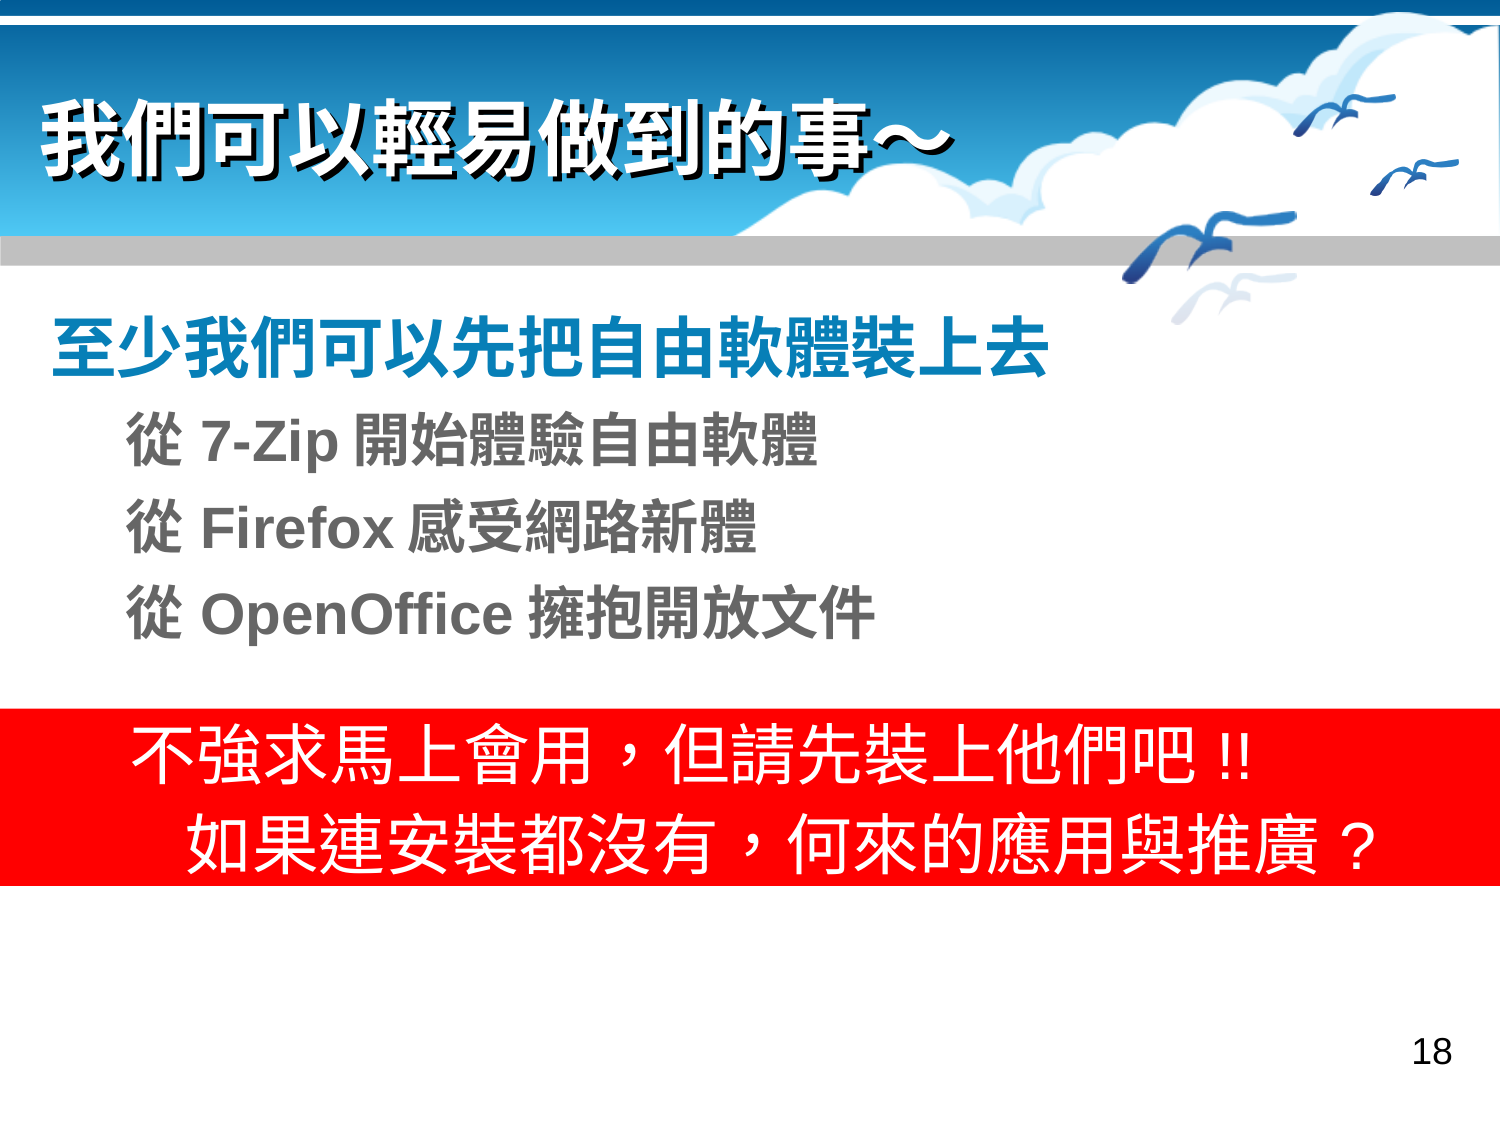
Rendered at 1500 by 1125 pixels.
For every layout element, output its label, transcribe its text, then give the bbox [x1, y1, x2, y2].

title 我們可以輕易做到的事～ [38, 85, 1465, 186]
list 至少我們可以先把自由軟體裝上去 從7-Zip開始體驗自由軟體 從Firefox感受網路新體 從OpenOffice擁抱開放文件 [50, 300, 1450, 680]
text_box 不強求馬上會用，但請先裝上他們吧!! 如果連安裝都沒有，何來的應用與推廣? [0, 708, 1500, 886]
picture [730, 12, 1500, 284]
